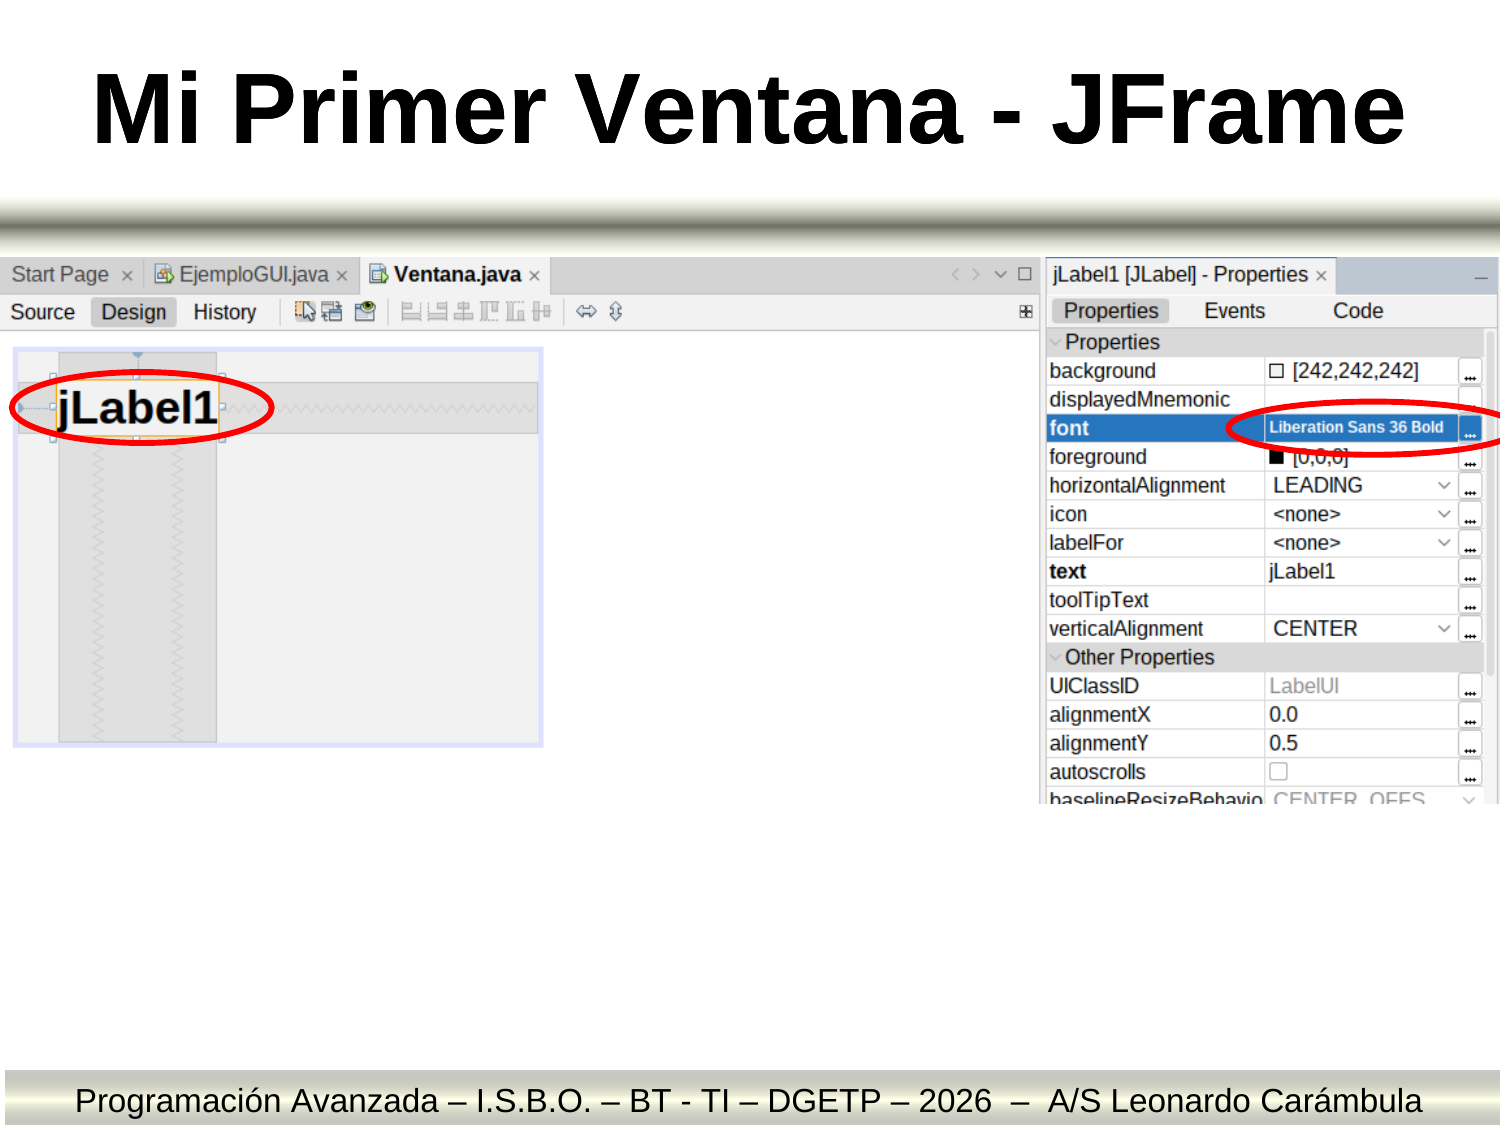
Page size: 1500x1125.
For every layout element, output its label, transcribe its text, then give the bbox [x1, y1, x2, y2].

title Mi Primer Ventana - JFrame [0, 9, 1500, 198]
picture [0, 257, 1500, 804]
picture [1232, 405, 1500, 451]
